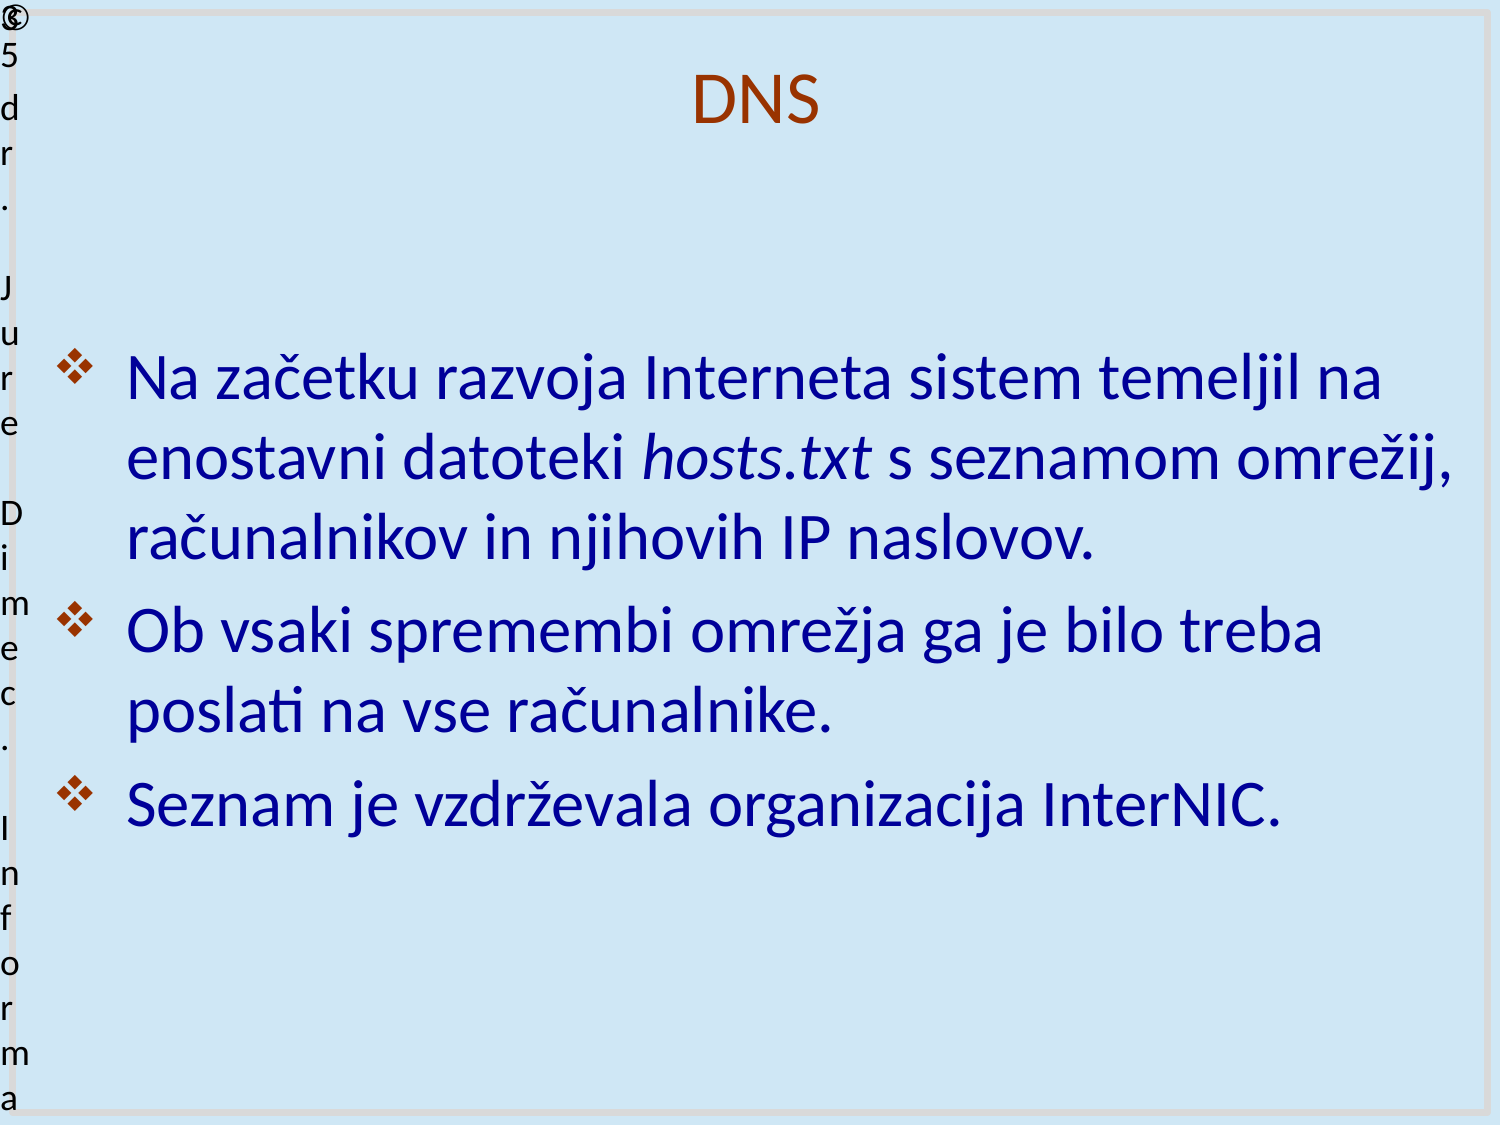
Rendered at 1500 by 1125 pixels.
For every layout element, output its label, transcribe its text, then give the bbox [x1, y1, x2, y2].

title DNS [37, 37, 1475, 150]
list Na začetku razvoja Interneta sistem temeljil na enostavni datoteki hosts.txt s seznamom omrežij, računalnikov in njihovih IP naslovov. Ob vsaki spremembi omrežja ga je bilo treba poslati na vse računalnike. Seznam je vzdrževala organizacija InterNIC. [37, 324, 1475, 1050]
